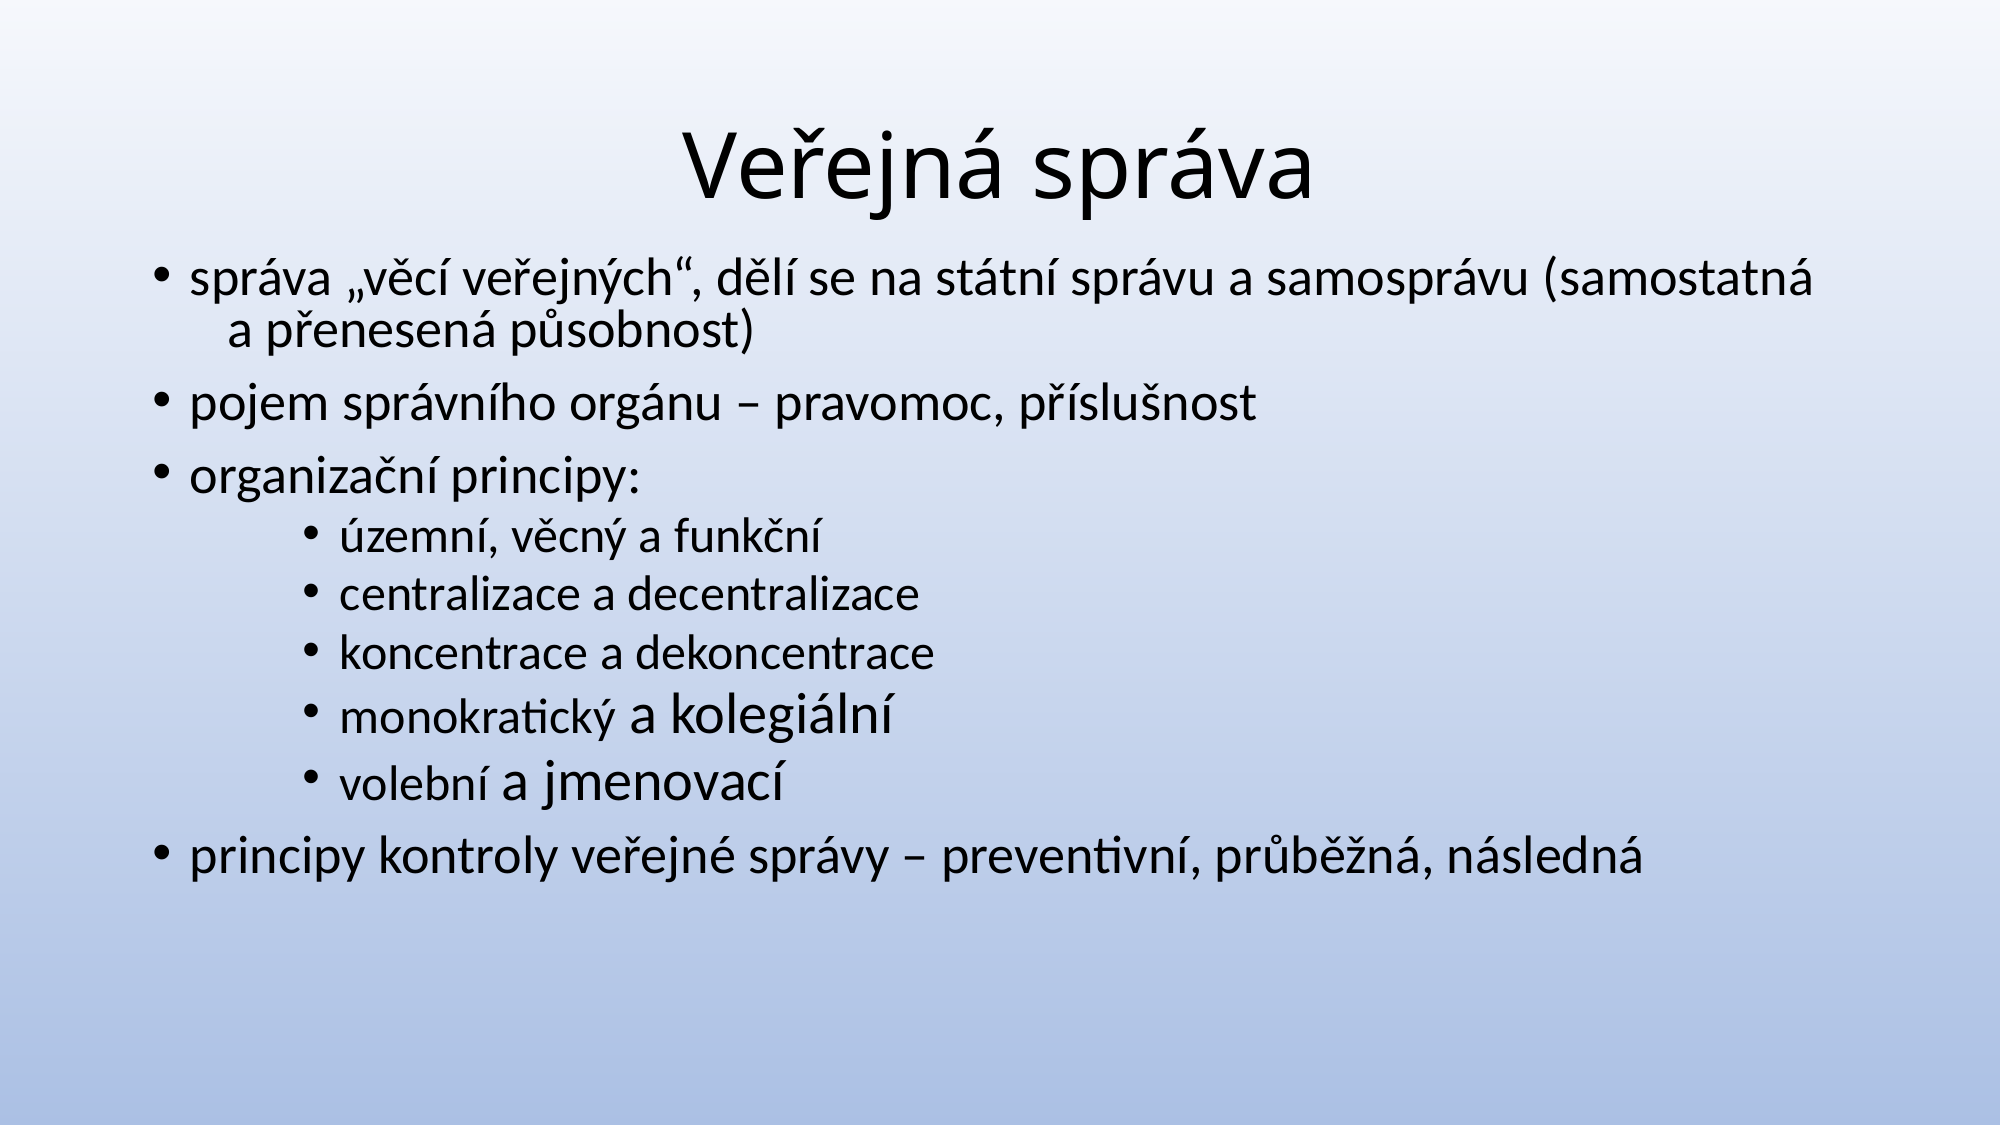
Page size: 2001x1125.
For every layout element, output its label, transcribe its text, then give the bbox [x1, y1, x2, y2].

list správa „věcí veřejných“, dělí se na státní správu a samosprávu (samostatná a přenesená působnost) pojem správního orgánu – pravomoc, příslušnost organizační principy: územní, věcný a funkční centralizace a decentralizace koncentrace a dekoncentrace monokratický a kolegiální volební a jmenovací principy kontroly veřejné správy – preventivní, průběžná, následná [137, 246, 1863, 1066]
title Veřejná správa [137, 59, 1863, 246]
